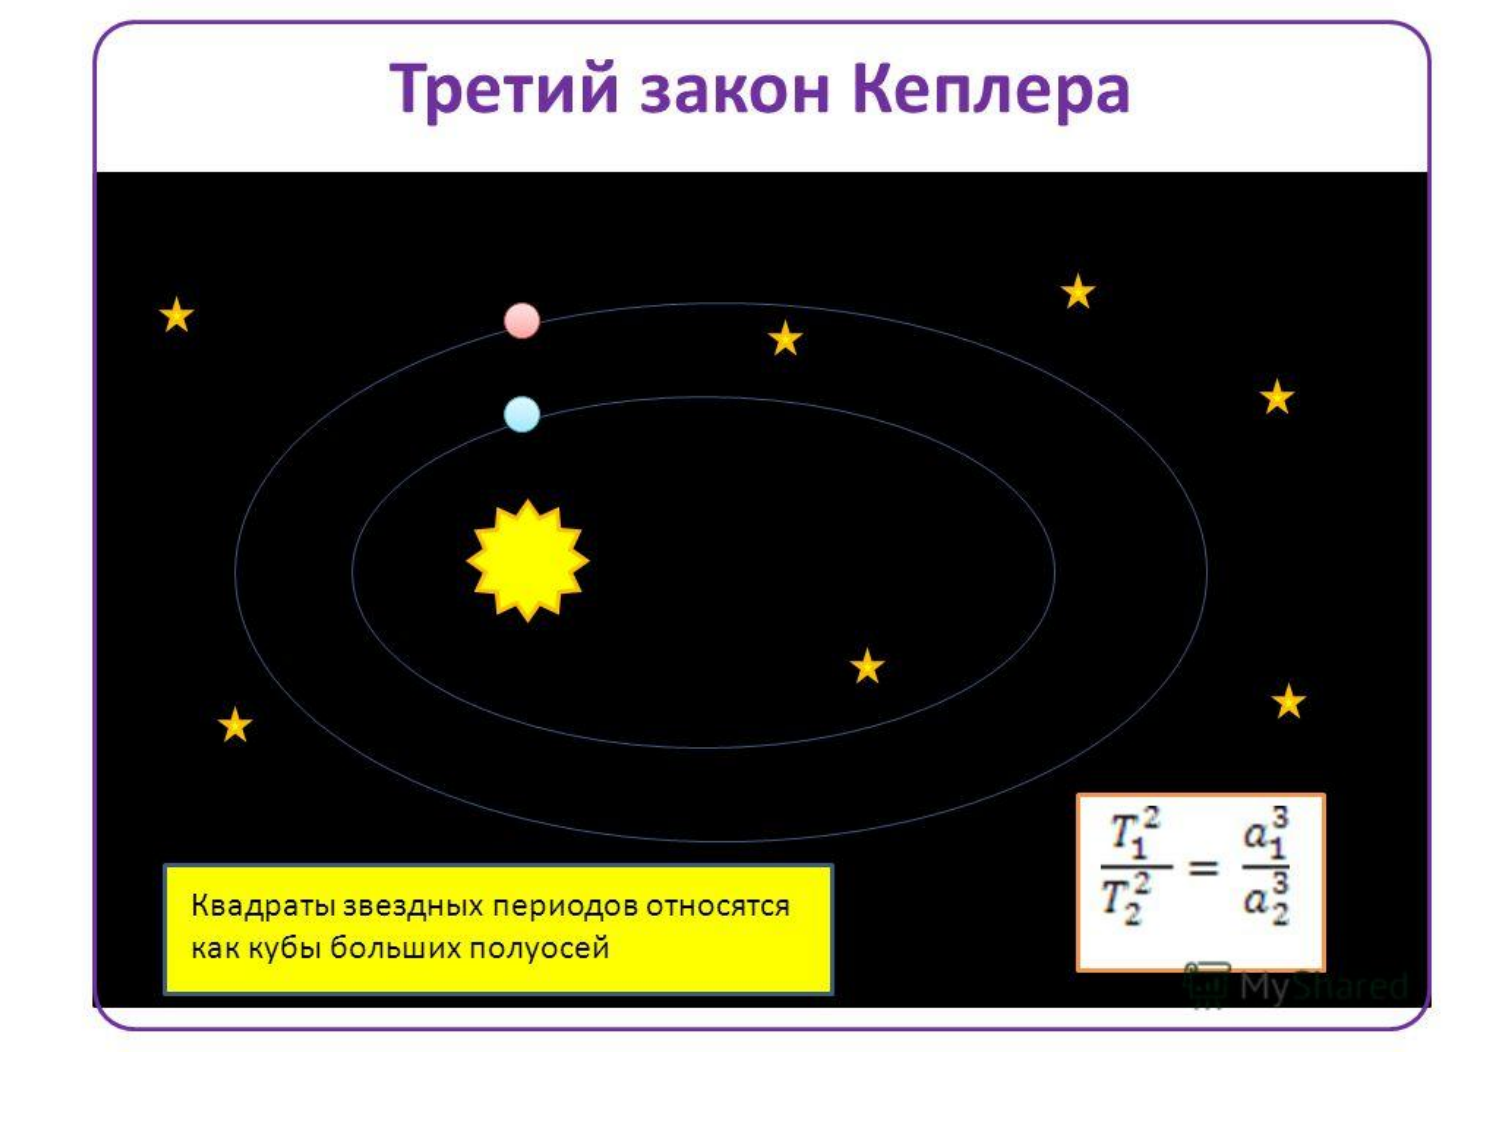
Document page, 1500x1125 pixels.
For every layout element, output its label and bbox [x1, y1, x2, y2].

picture [59, 0, 1464, 1052]
